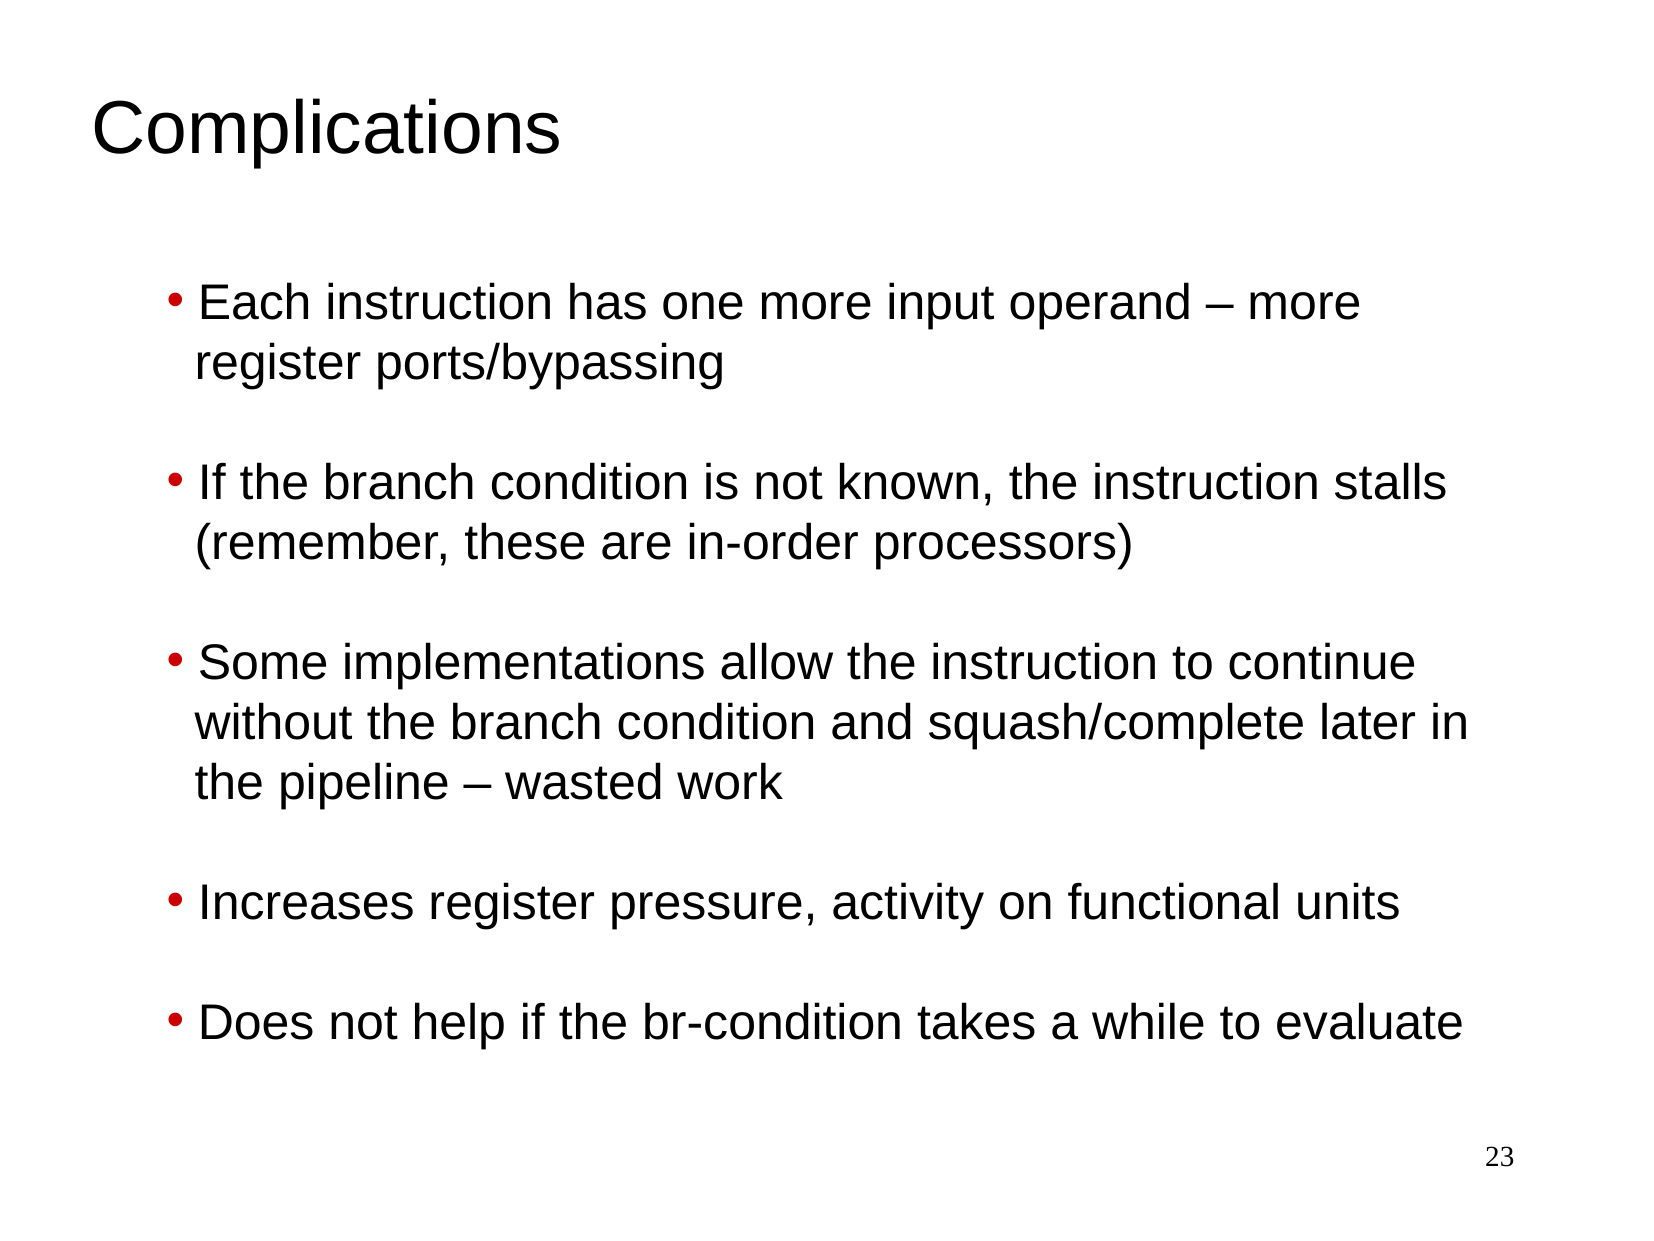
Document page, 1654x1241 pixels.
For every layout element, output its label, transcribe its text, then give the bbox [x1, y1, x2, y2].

text_box <number> [1185, 1129, 1530, 1213]
text_box Each instruction has one more input operand – more register ports/bypassing If the branch condition is not known, the instruction stalls (remember, these are in-order processors) Some implementations allow the instruction to continue without the branch condition and squash/complete later in the pipeline – wasted work Increases register pressure, activity on functional units Does not help if the br-condition takes a while to evaluate [151, 261, 1485, 1058]
text_box Complications [76, 71, 578, 177]
